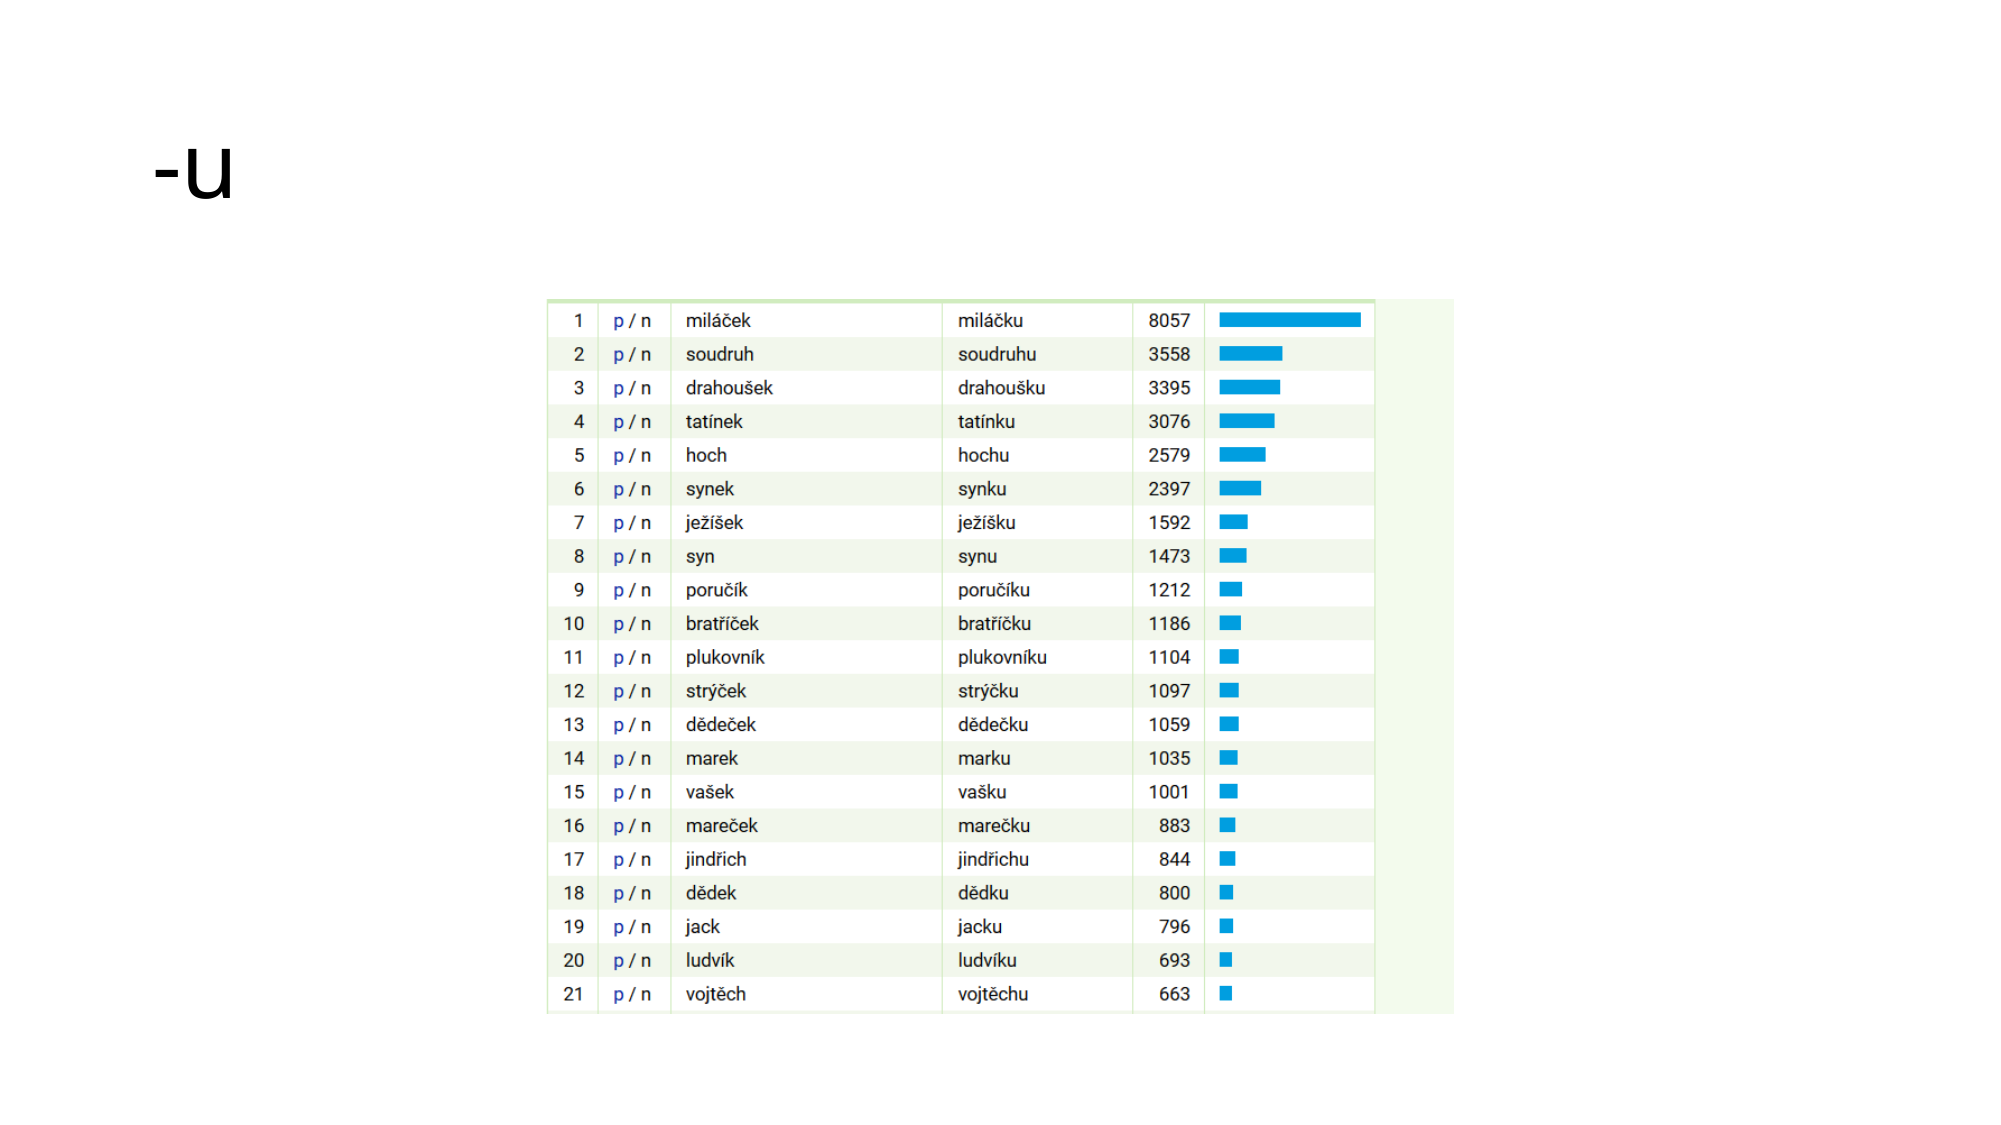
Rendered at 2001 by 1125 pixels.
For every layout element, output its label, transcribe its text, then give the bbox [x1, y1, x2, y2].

title -u [137, 59, 1863, 278]
picture [546, 299, 1454, 1014]
